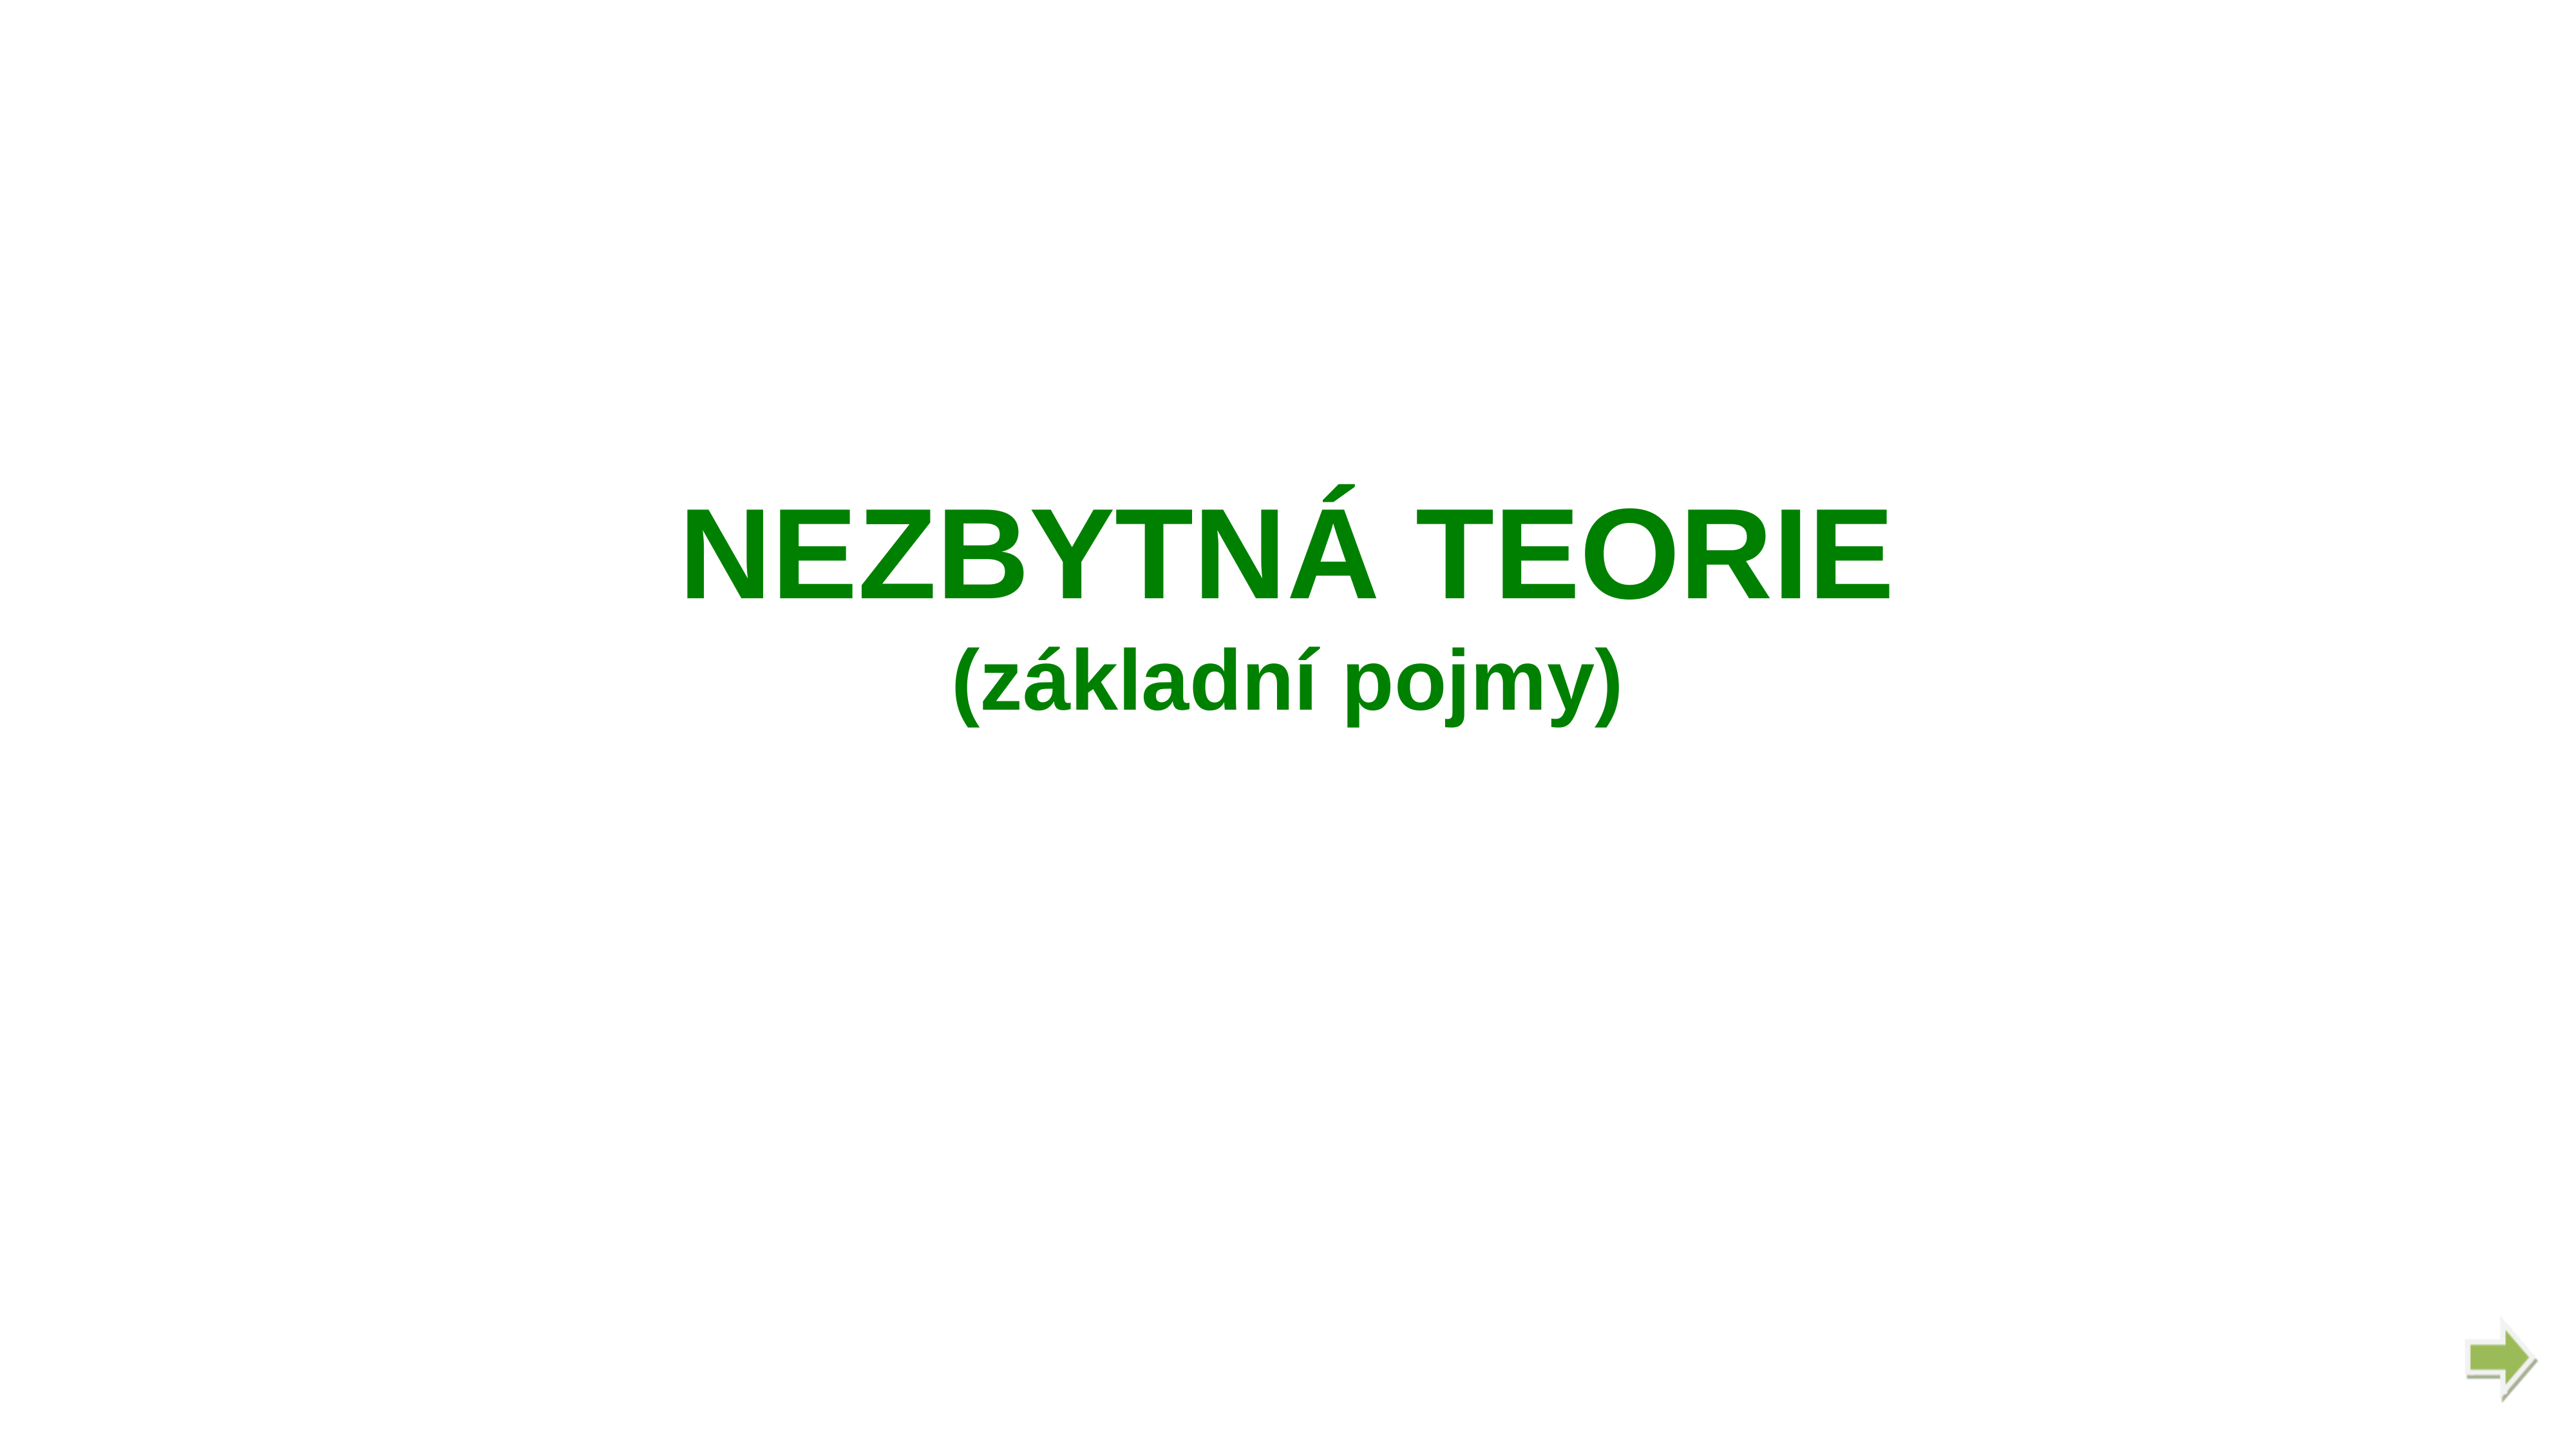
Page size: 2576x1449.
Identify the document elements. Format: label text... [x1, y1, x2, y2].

text_box NEZBYTNÁ TEORIE (základní pojmy) [536, 469, 2038, 719]
picture [2461, 1312, 2545, 1406]
text_box NEZBYTNÁ TEORIE (základní pojmy) [1359, 672, 1378, 703]
